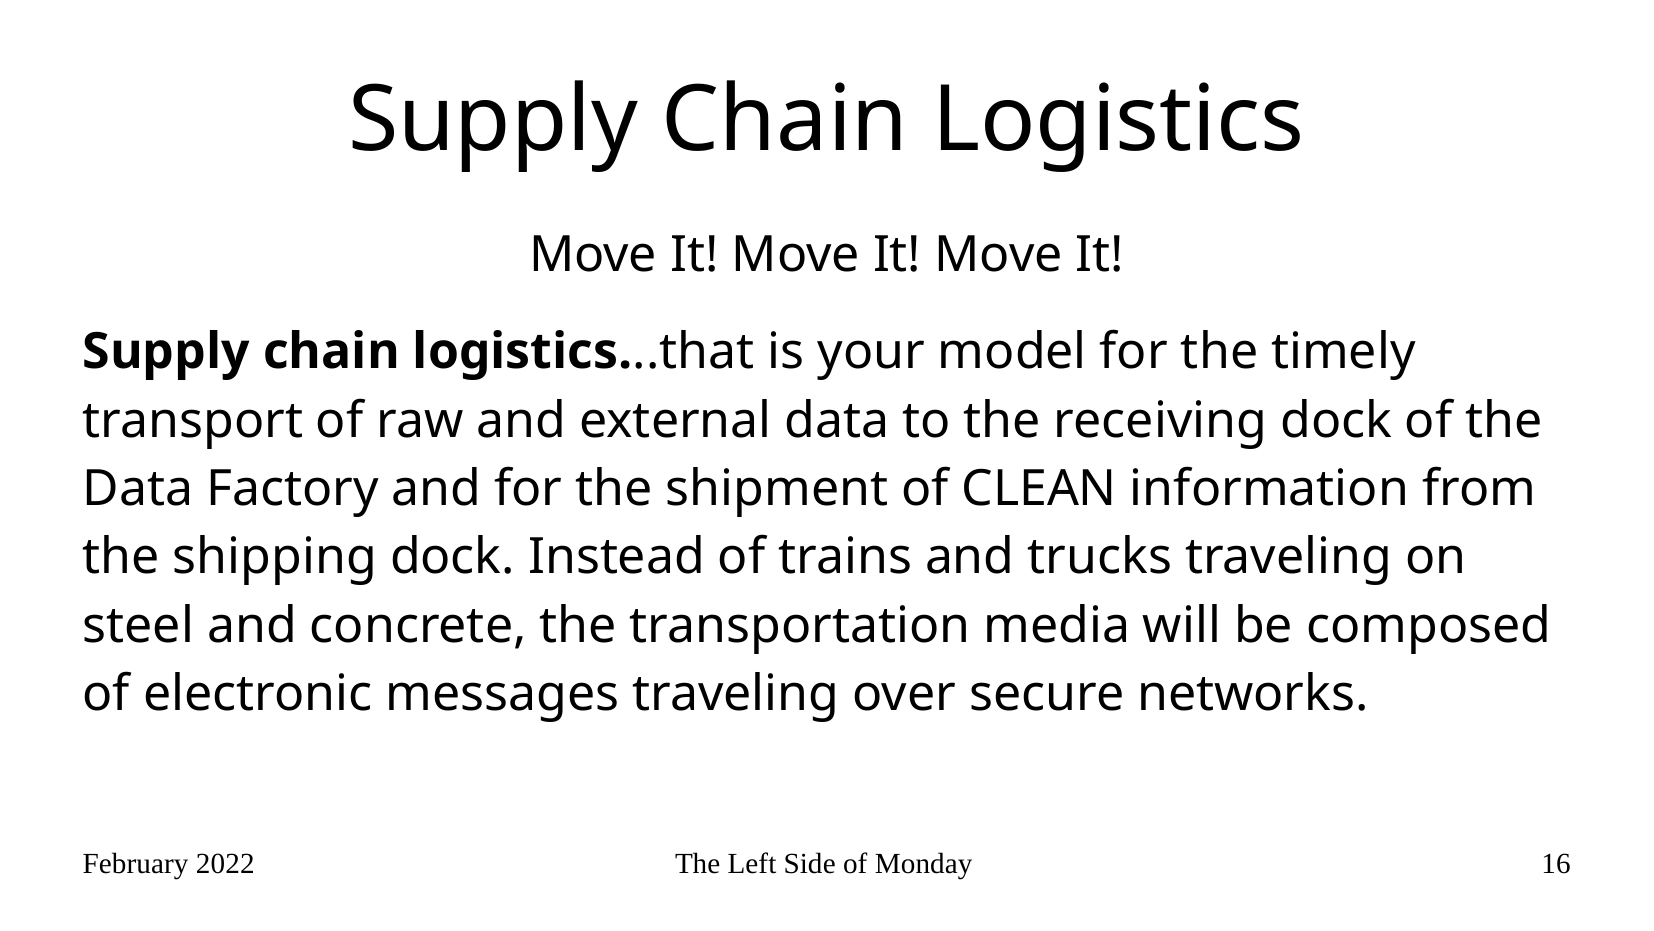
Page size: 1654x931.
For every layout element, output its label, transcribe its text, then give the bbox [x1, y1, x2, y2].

title Supply Chain Logistics [82, 37, 1571, 193]
list Move It! Move It! Move It! Supply chain logistics...that is your model for the timely transport of raw and external data to the receiving dock of the Data Factory and for the shipment of CLEAN information from the shipping dock. Instead of trains and trucks traveling on steel and concrete, the transportation media will be composed of electronic messages traveling over secure networks. [82, 217, 1571, 758]
